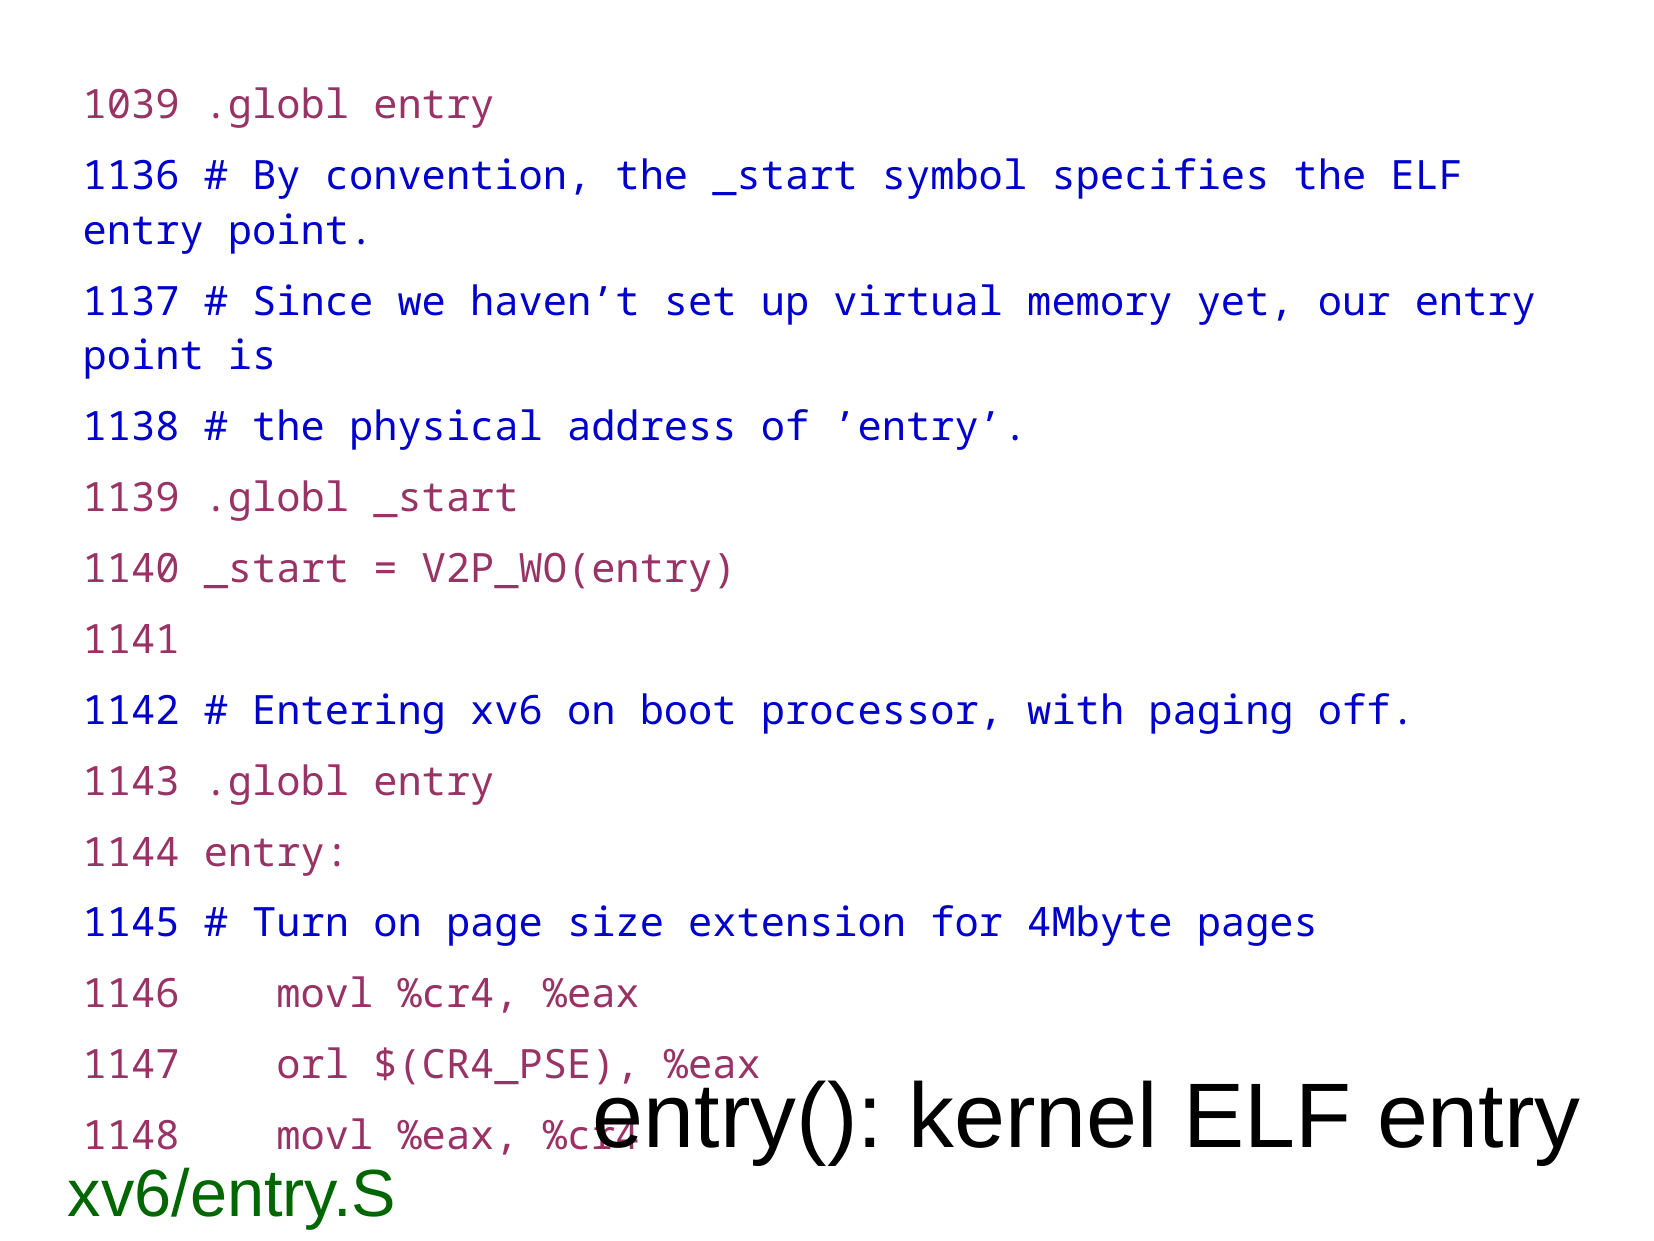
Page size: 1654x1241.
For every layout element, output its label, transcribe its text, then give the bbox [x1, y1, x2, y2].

list 1039 .globl entry 1136 # By convention, the _start symbol specifies the ELF entry point. 1137 # Since we haven’t set up virtual memory yet, our entry point is 1138 # the physical address of ’entry’. 1139 .globl _start 1140 _start = V2P_WO(entry) 1141 1142 # Entering xv6 on boot processor, with paging off. 1143 .globl entry 1144 entry: 1145 # Turn on page size extension for 4Mbyte pages 1146 movl %cr4, %eax 1147 orl $(CR4_PSE), %eax 1148 movl %eax, %cr4 [82, 75, 1571, 1148]
text_box xv6/entry.S [53, 1148, 638, 1238]
title entry(): kernel ELF entry [525, 1012, 1651, 1220]
